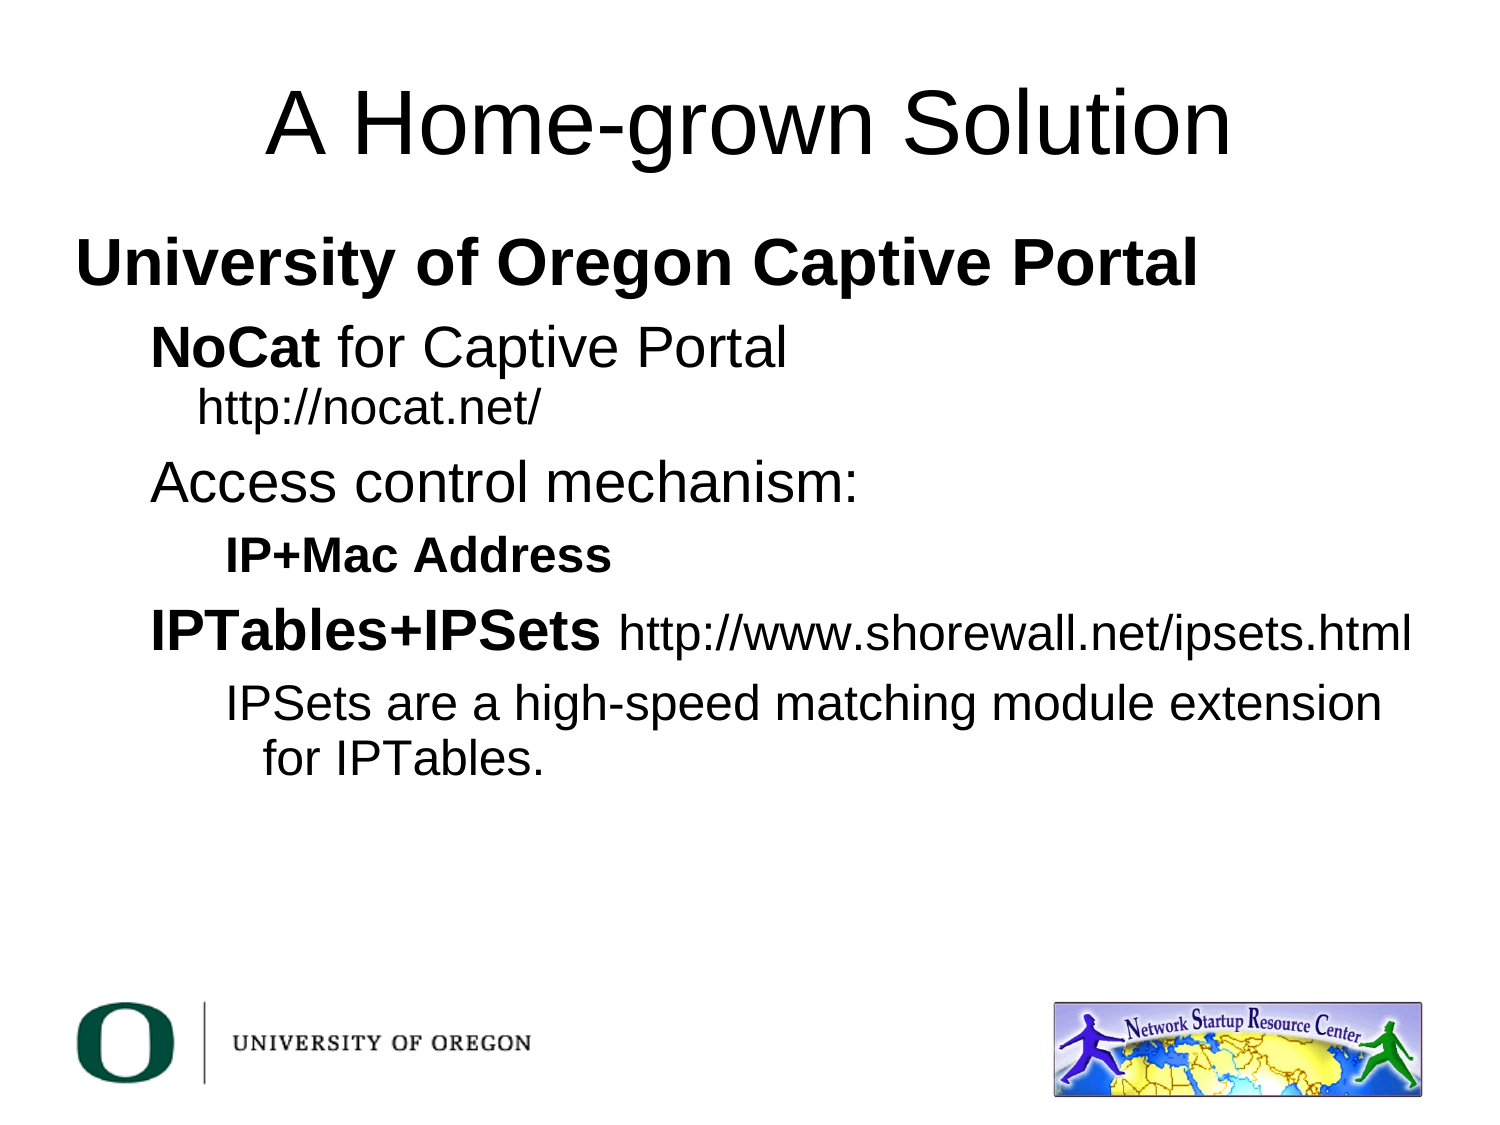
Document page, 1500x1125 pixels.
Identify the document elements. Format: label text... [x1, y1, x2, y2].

title A Home-grown Solution [75, 52, 1426, 193]
picture [1050, 999, 1426, 1100]
list University of Oregon Captive Portal NoCat for Captive Portal http://nocat.net/ Access control mechanism: IP+Mac Address IPTables+IPSets http://www.shorewall.net/ipsets.html IPSets are a high-speed matching module extension for IPTables. [75, 224, 1426, 948]
picture [62, 998, 546, 1088]
